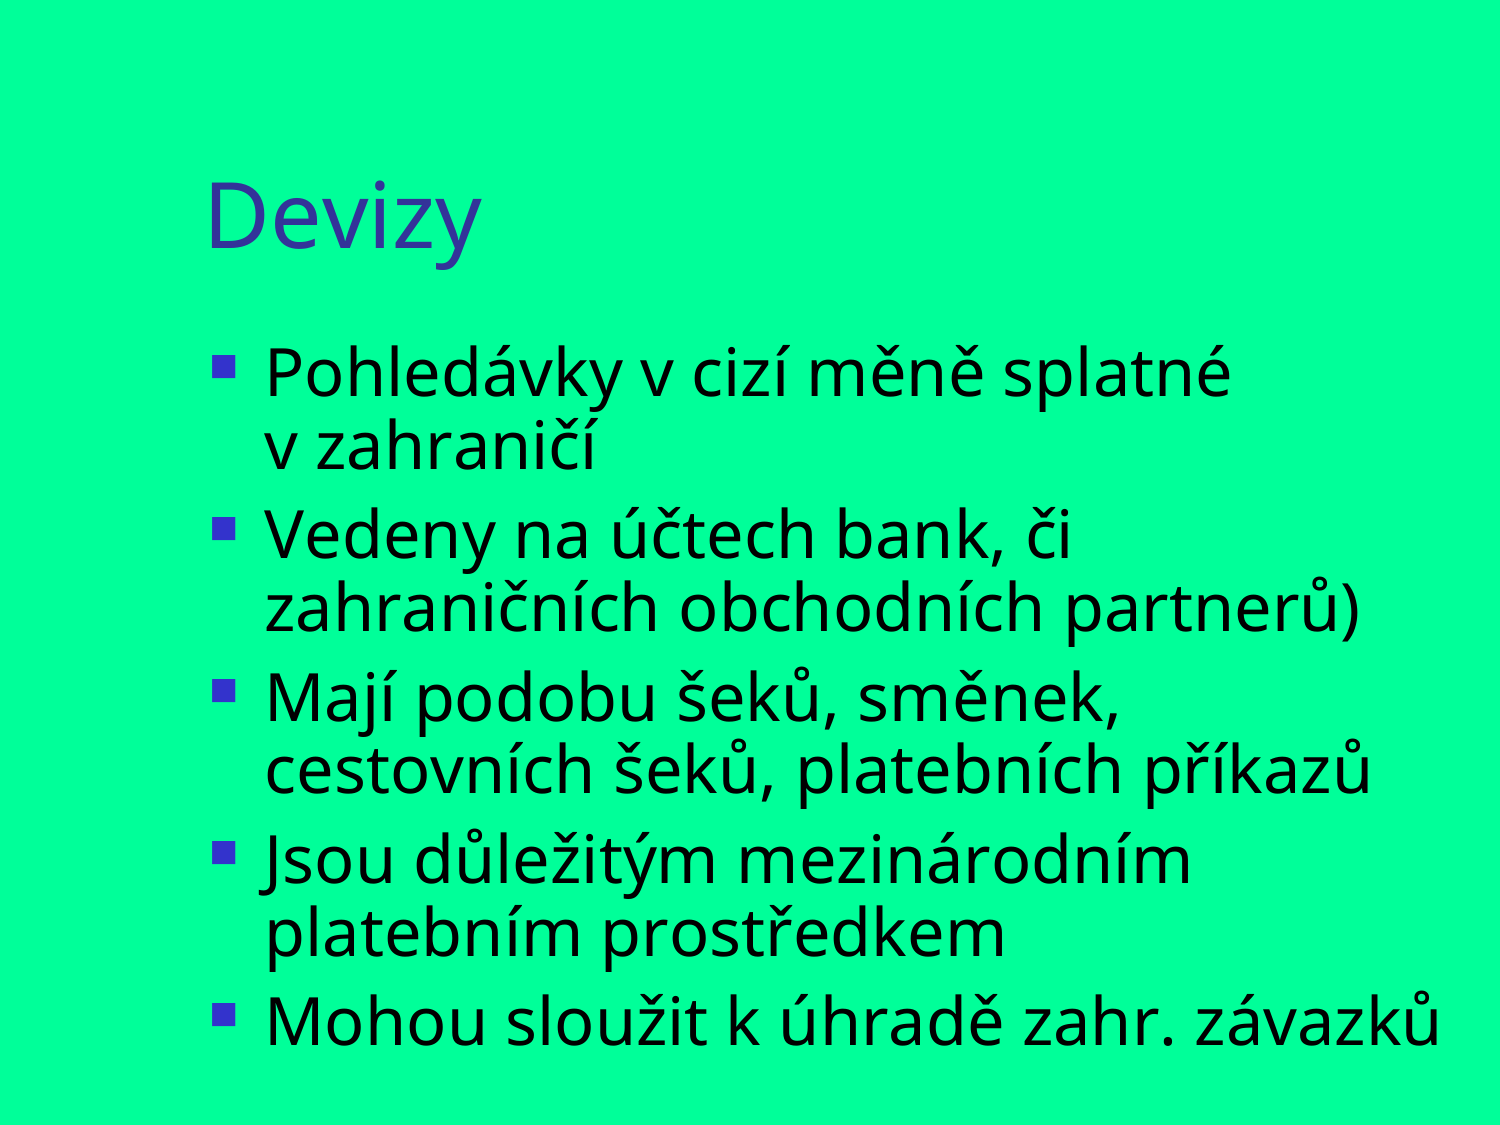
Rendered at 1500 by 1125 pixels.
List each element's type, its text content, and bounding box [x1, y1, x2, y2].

title Devizy [188, 35, 1467, 276]
list Pohledávky v cizí měně splatné v zahraničí Vedeny na účtech bank, či zahraničních obchodních partnerů) Mají podobu šeků, směnek, cestovních šeků, platebních příkazů Jsou důležitým mezinárodním platebním prostředkem Mohou sloužit k úhradě zahr. závazků [193, 331, 1469, 1083]
